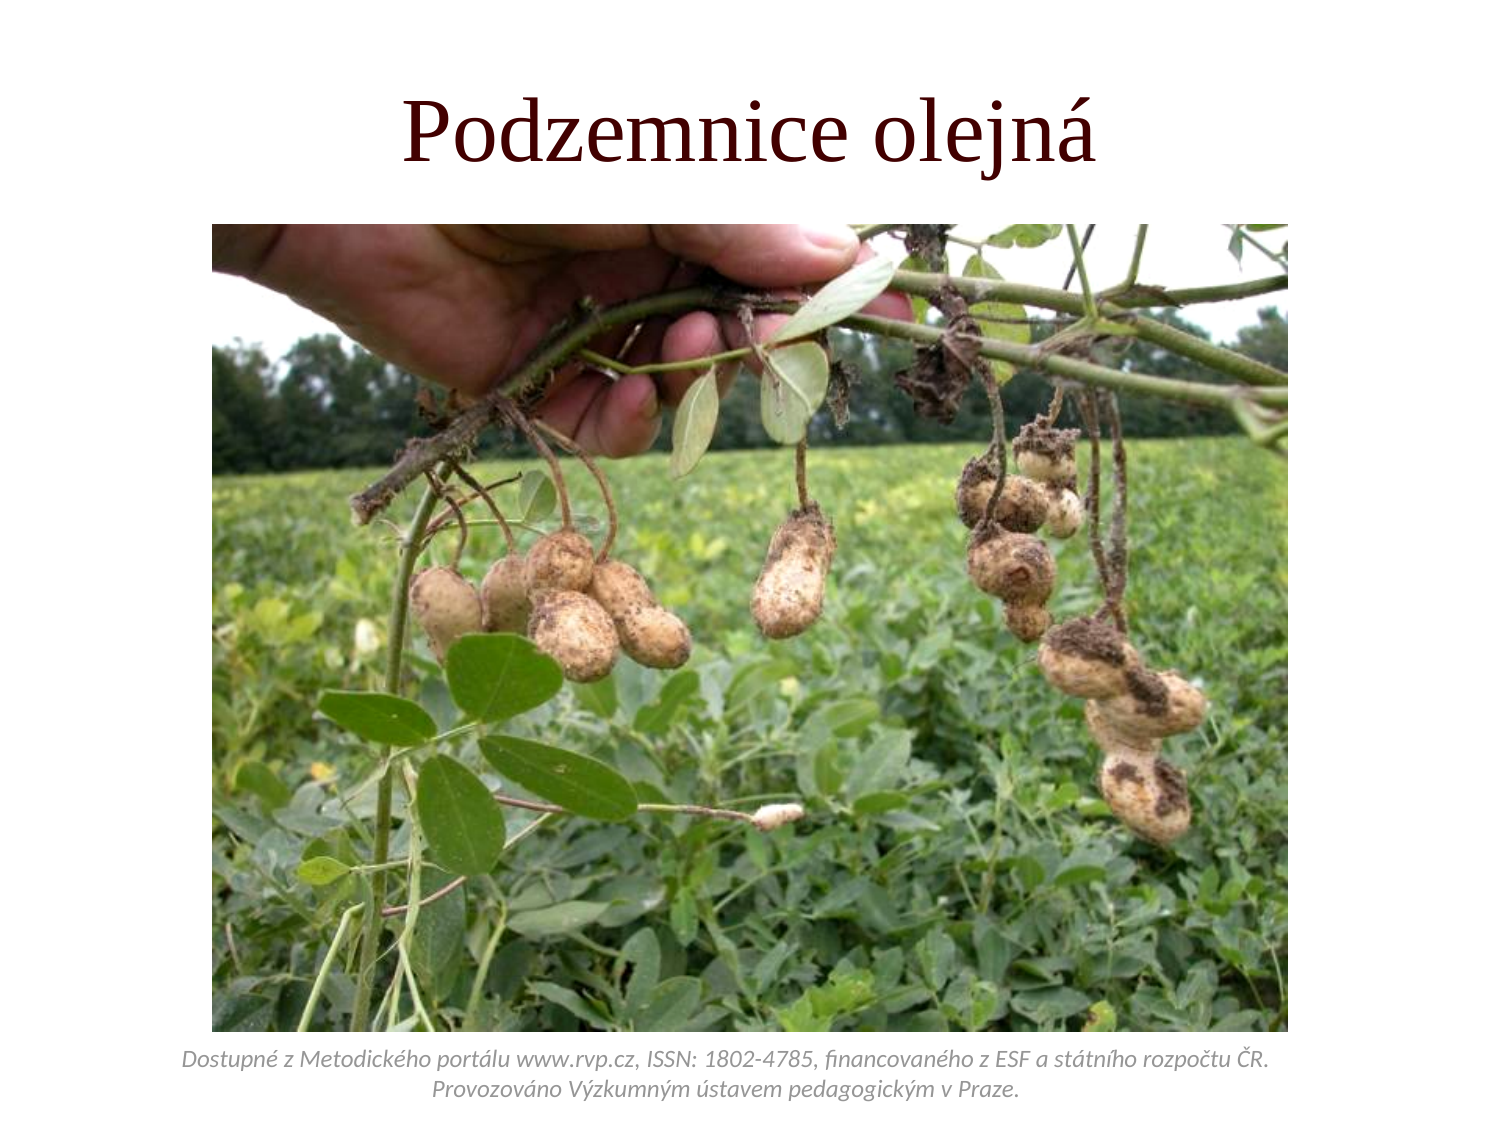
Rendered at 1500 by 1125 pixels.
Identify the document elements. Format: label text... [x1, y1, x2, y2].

title Podzemnice olejná [75, 0, 1426, 188]
text_box Dostupné z Metodického portálu www.rvp.cz, ISSN: 1802-4785, financovaného z ESF a státního rozpočtu ČR. Provozováno Výzkumným ústavem pedagogickým v Praze. [105, 1042, 1348, 1103]
text_box [212, 224, 1288, 1032]
